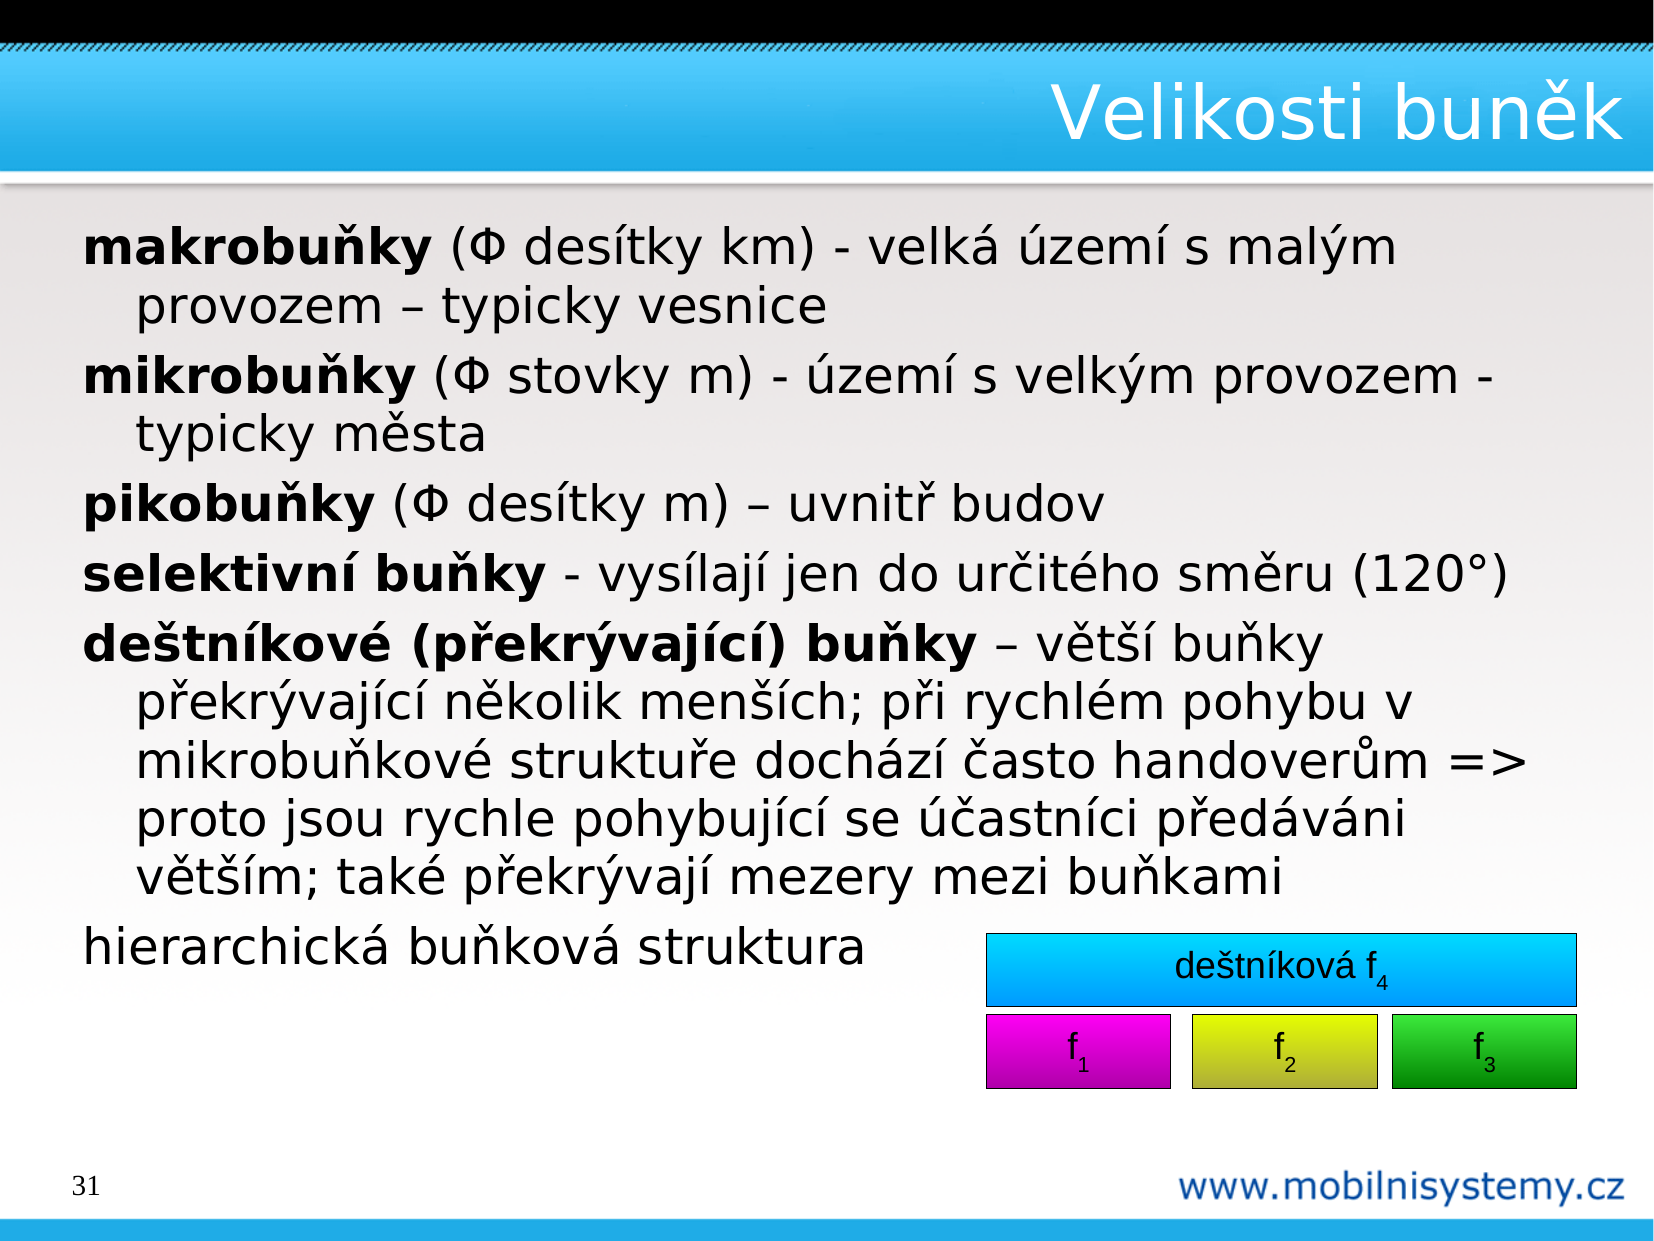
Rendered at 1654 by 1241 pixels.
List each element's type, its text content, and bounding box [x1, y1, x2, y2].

list makrobuňky (Φ desítky km) - velká území s malým provozem – typicky vesnice mikrobuňky (Φ stovky m) - území s velkým provozem - typicky města pikobuňky (Φ desítky m) – uvnitř budov selektivní buňky - vysílají jen do určitého směru (120°) deštníkové (překrývající) buňky – větší buňky překrývající několik menších; při rychlém pohybu v mikrobuňkové struktuře dochází často handoverům => proto jsou rychle pohybující se účastníci předáváni větším; také překrývají mezery mezi buňkami hierarchická buňková struktura [64, 218, 1565, 1093]
picture [0, 0, 1654, 1241]
title Velikosti buněk [29, 49, 1625, 178]
text_box f3 [1565, 1014, 1577, 1089]
text_box deštníková f4 [1565, 933, 1577, 1007]
